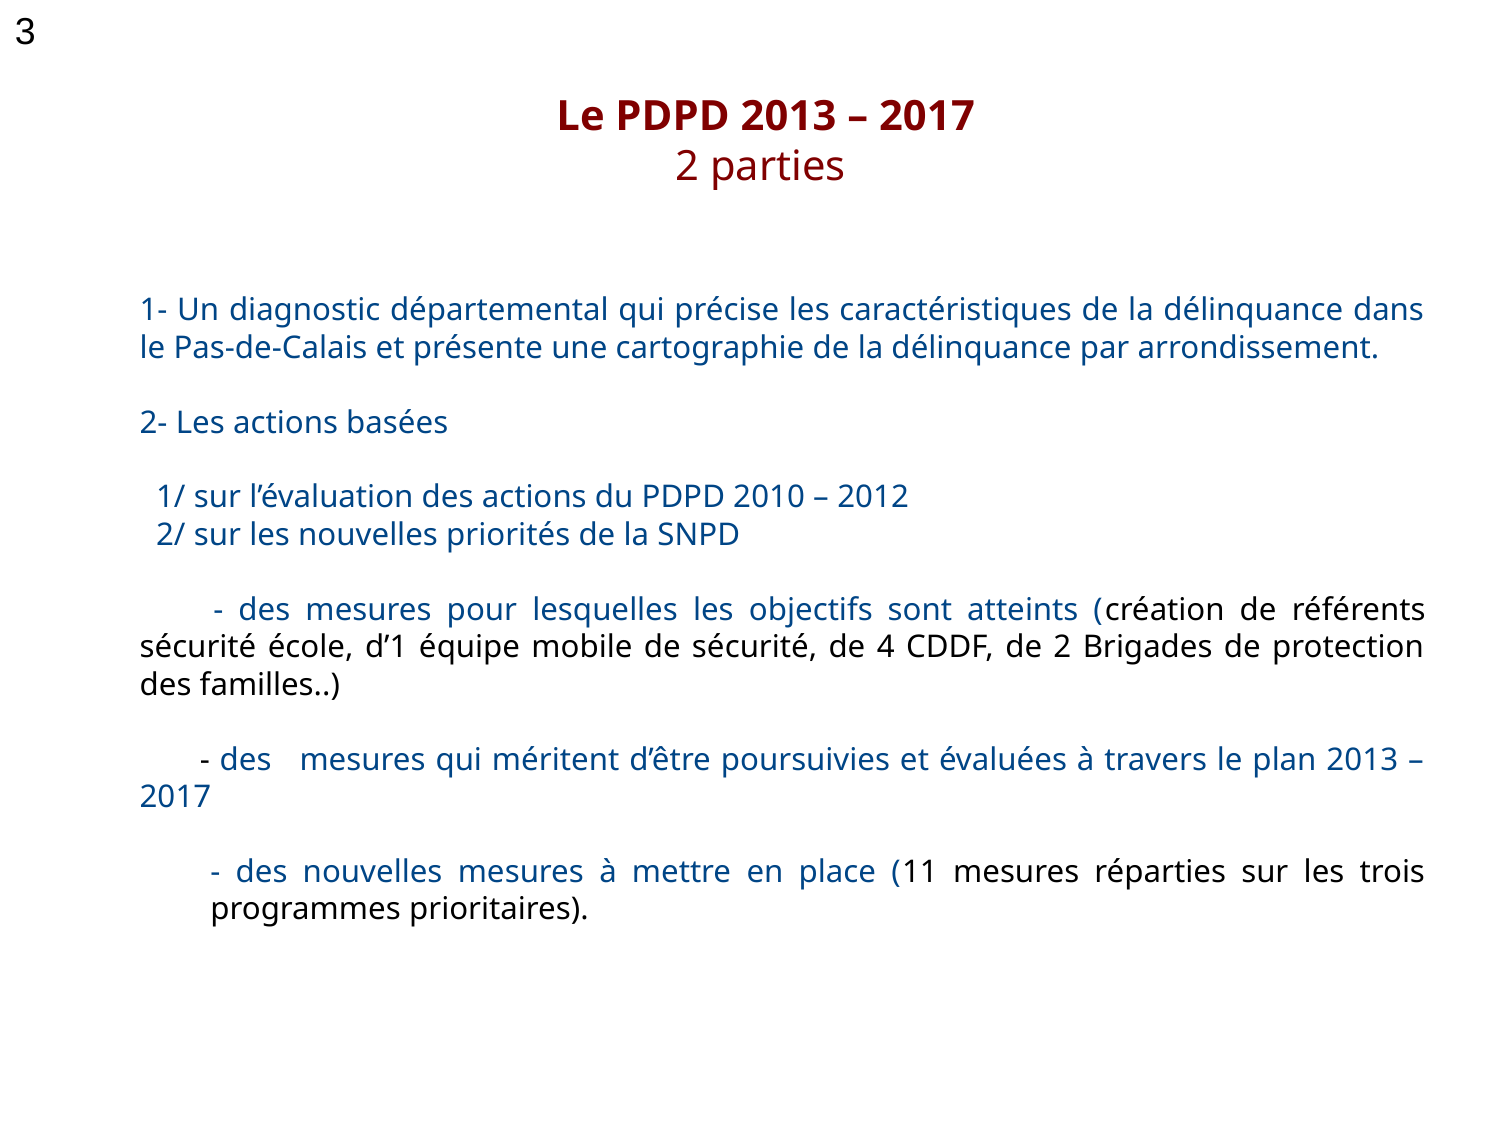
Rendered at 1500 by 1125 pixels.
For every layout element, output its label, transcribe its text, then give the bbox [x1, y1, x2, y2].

text_box <numéro> [0, 0, 1500, 1125]
